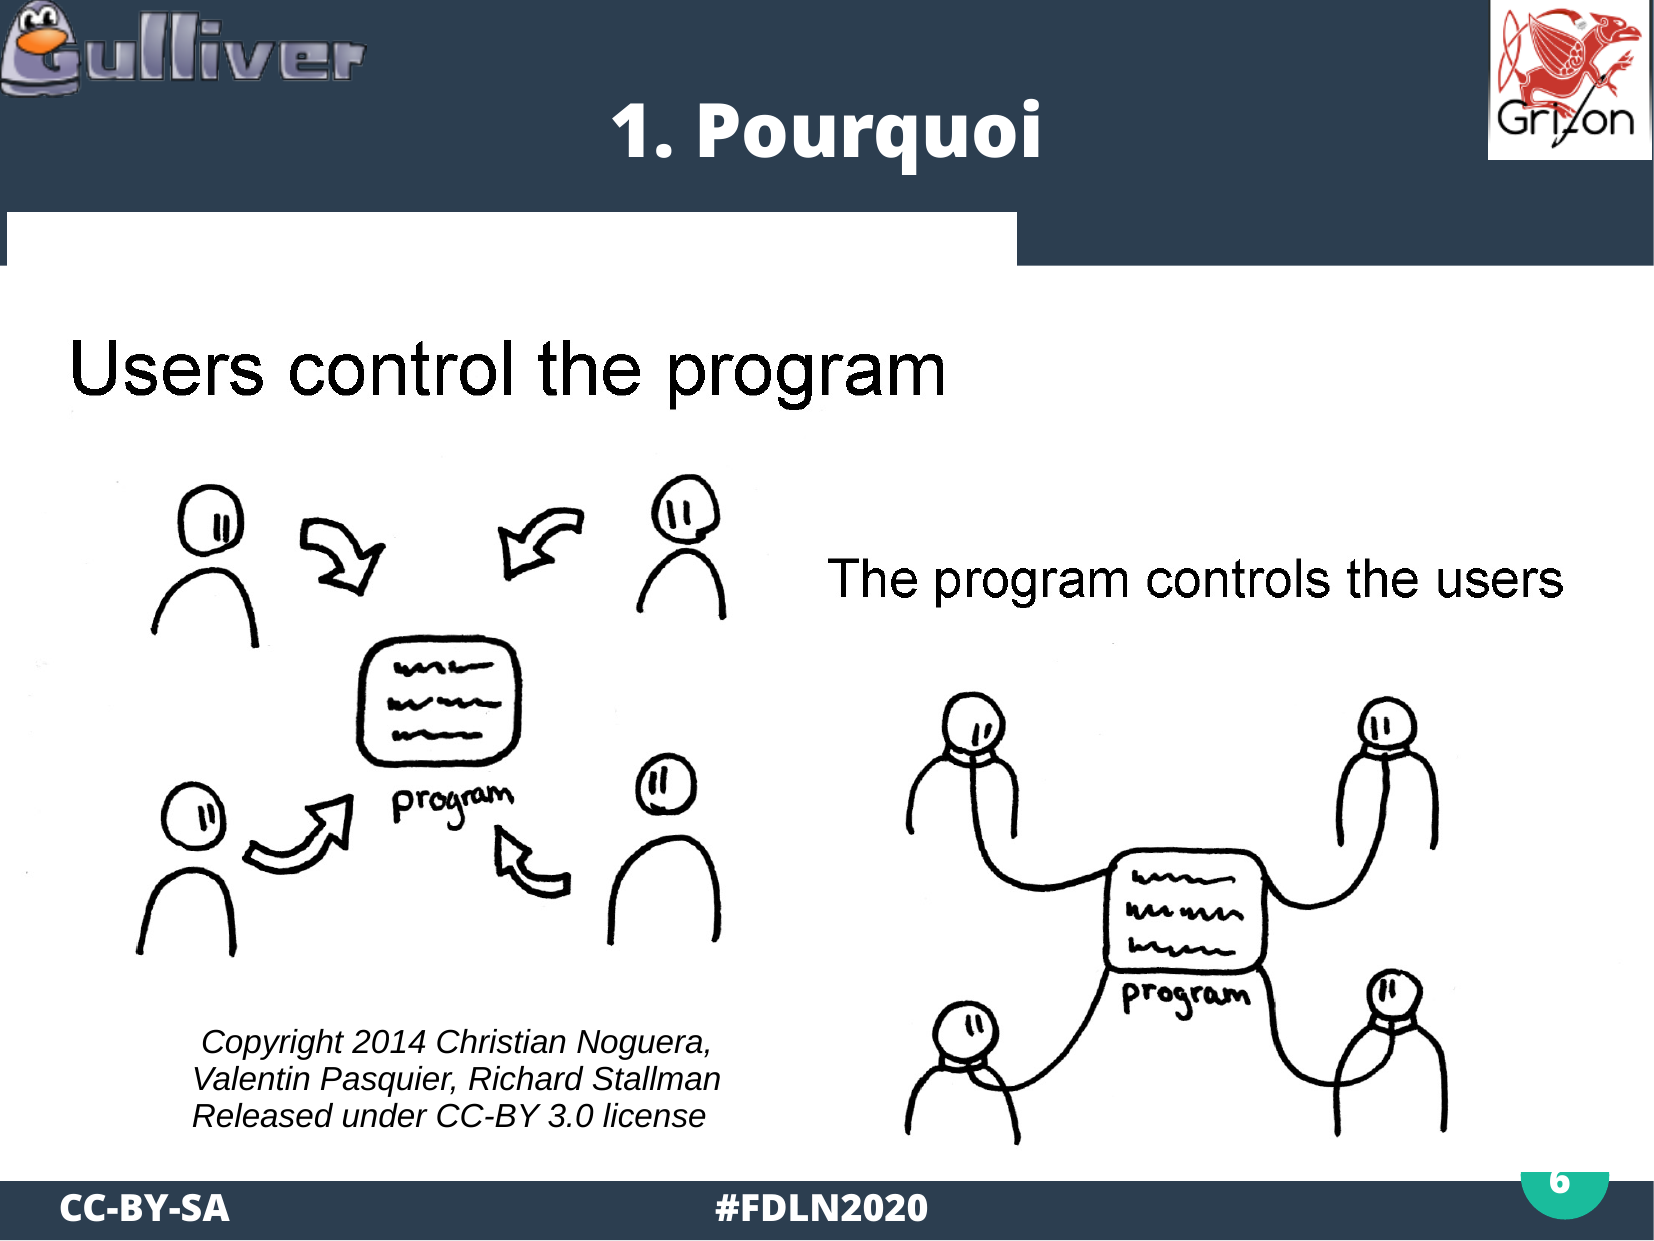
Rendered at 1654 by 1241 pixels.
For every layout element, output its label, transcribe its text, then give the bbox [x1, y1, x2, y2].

picture [1488, 0, 1652, 160]
title 1. Pourquoi [59, 49, 1595, 207]
picture [7, 212, 1648, 1172]
picture [0, 0, 367, 98]
text_box Copyright 2014 Christian Noguera, Valentin Pasquier, Richard Stallman Released under CC-BY 3.0 license [177, 1015, 745, 1146]
